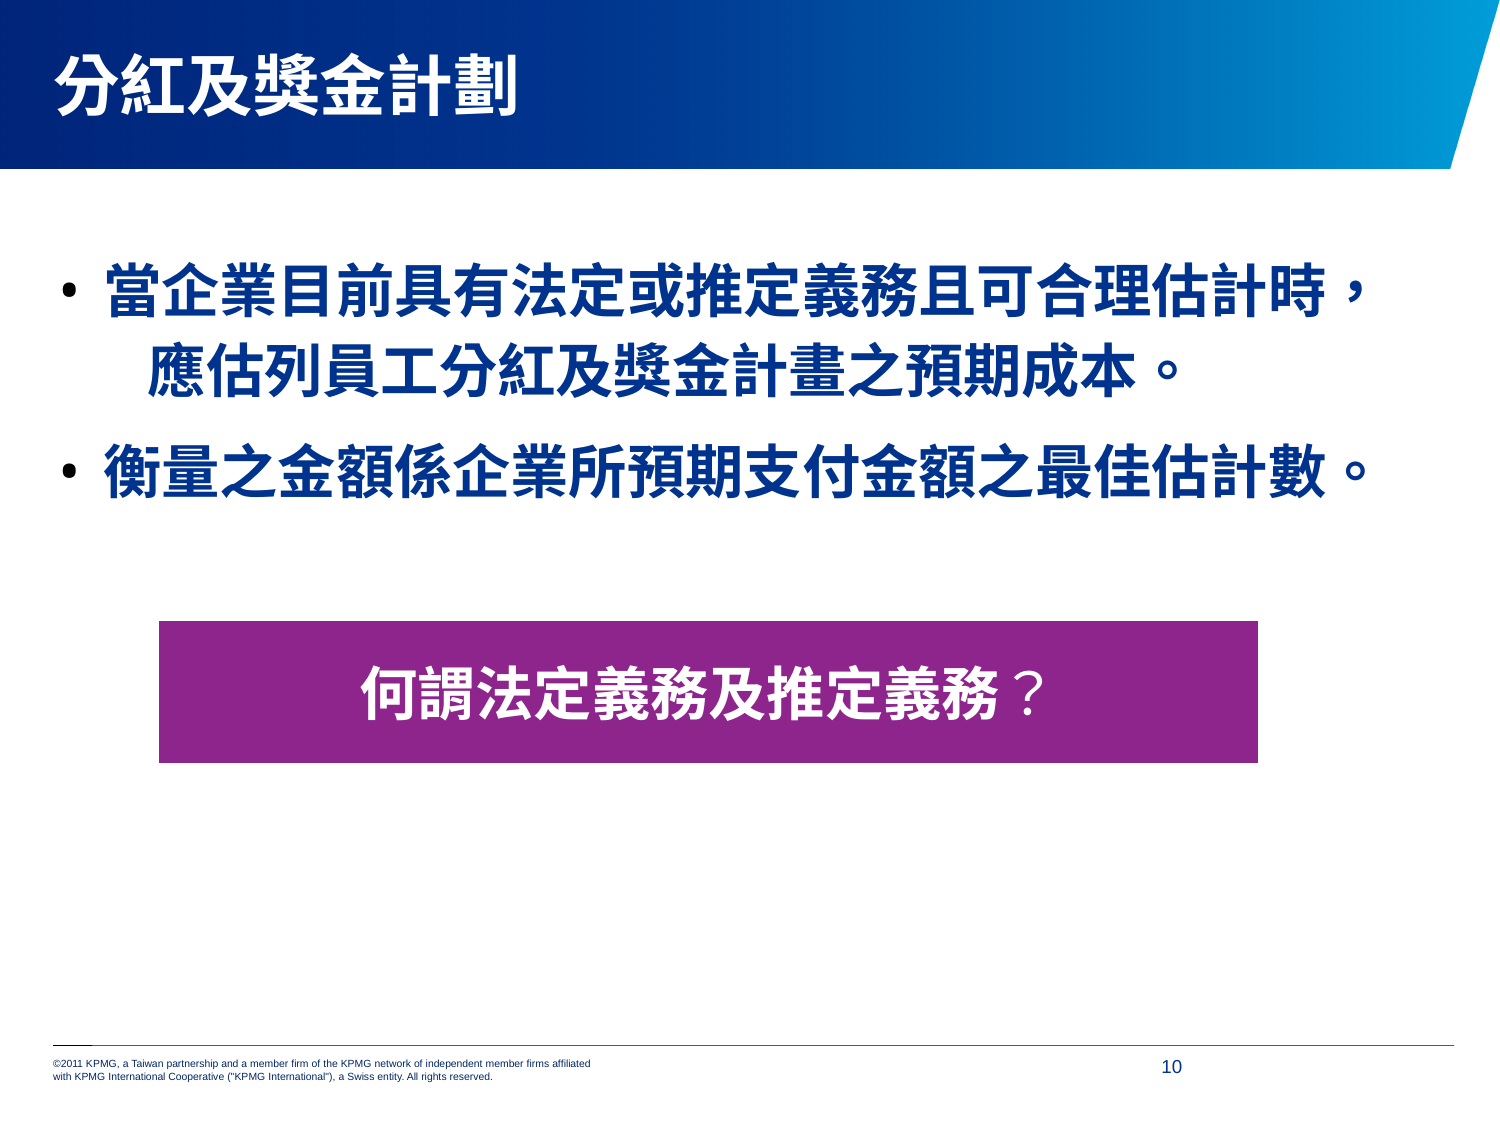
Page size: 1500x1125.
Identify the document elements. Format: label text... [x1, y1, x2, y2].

title 分紅及獎金計劃 [53, 19, 1456, 149]
text_box [1146, 1047, 1418, 1094]
text_box 何謂法定義務及推定義務？ [159, 621, 1258, 763]
list 當企業目前具有法定或推定義務且可合理估計時，應估列員工分紅及獎金計畫之預期成本。 衡量之金額係企業所預期支付金額之最佳估計數。 [58, 243, 1426, 563]
